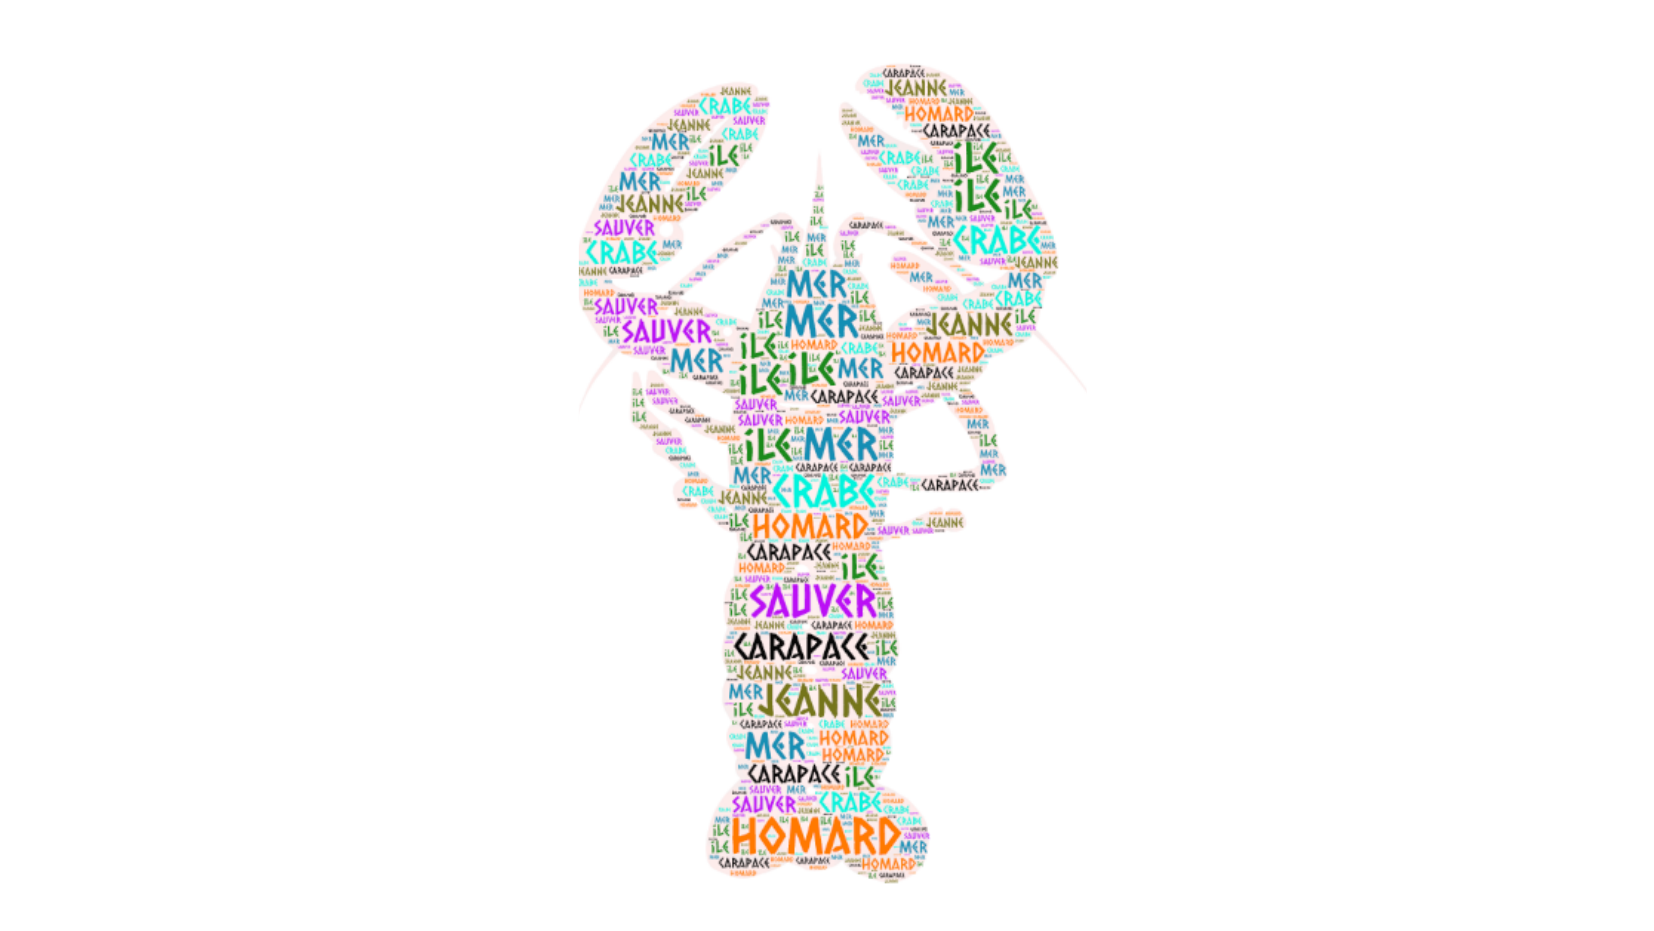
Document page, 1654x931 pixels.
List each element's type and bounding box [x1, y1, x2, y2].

picture [578, 47, 1087, 901]
